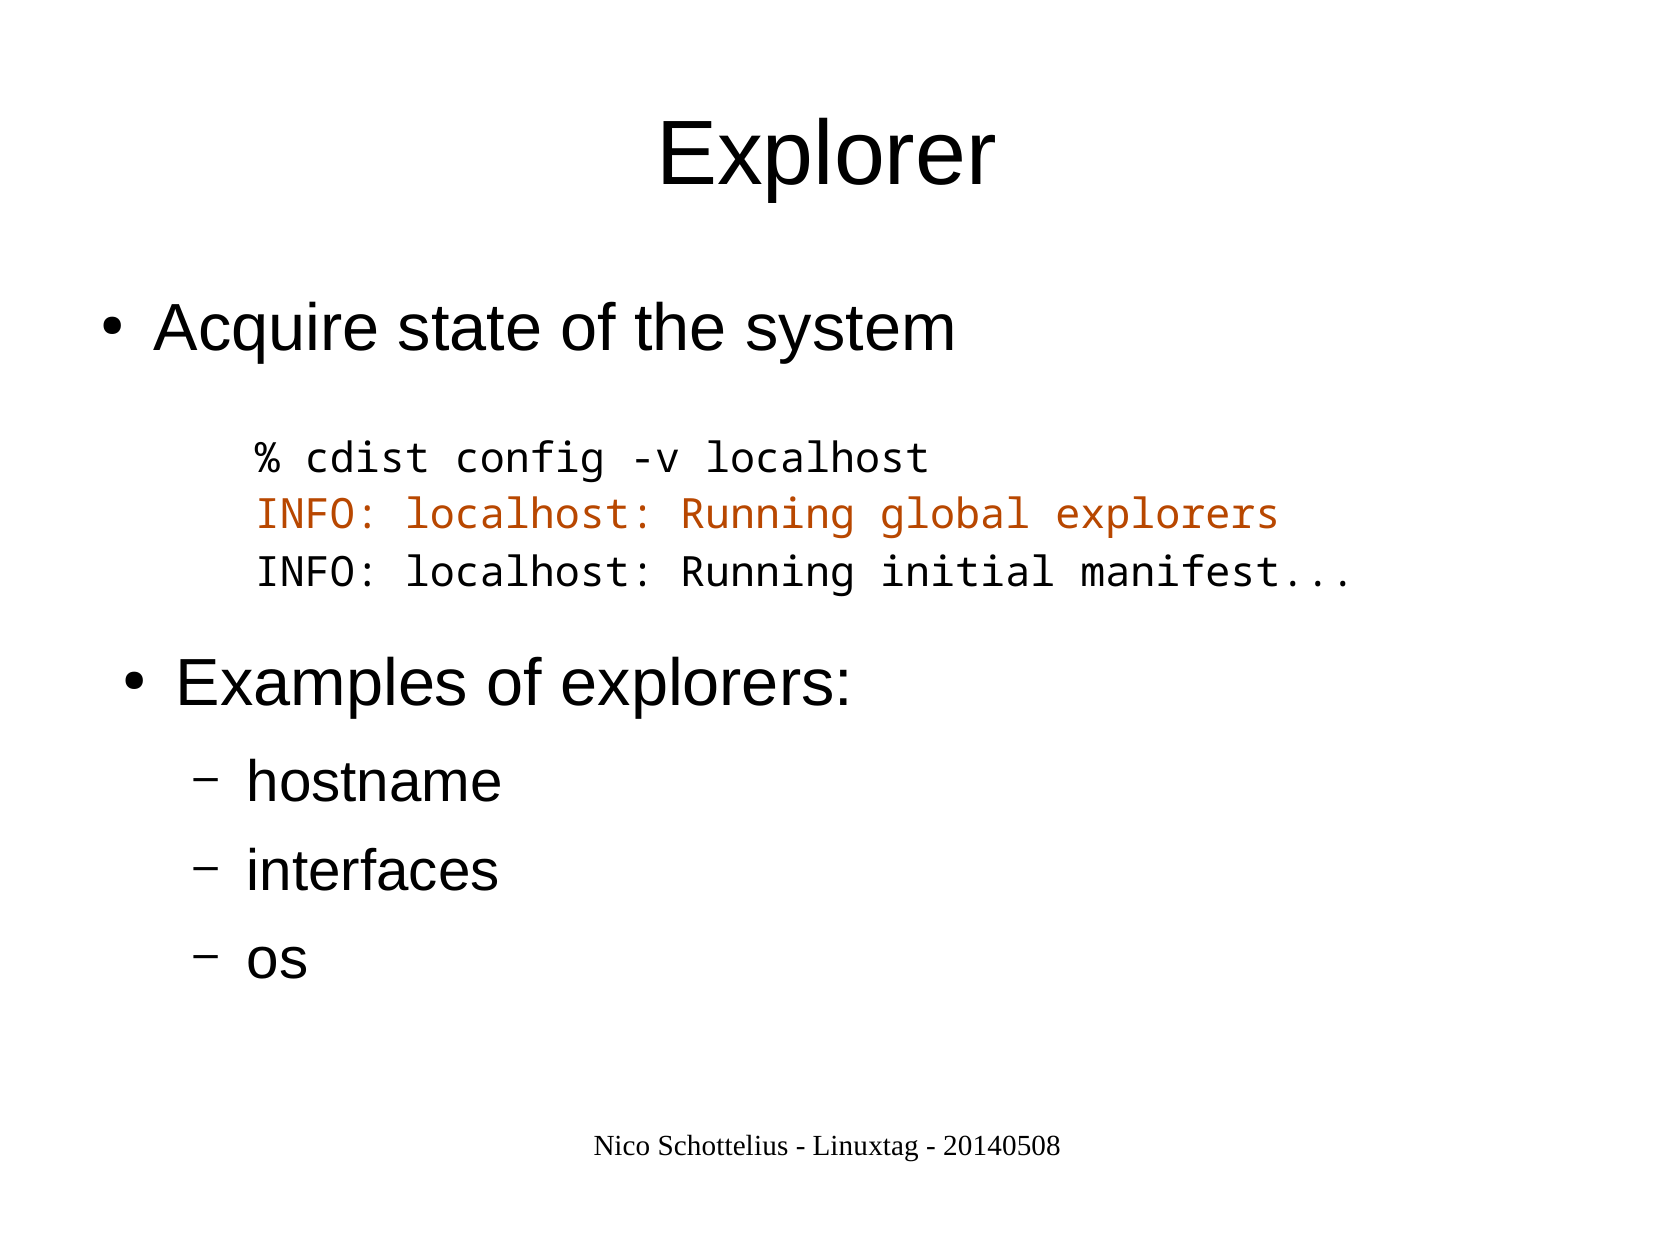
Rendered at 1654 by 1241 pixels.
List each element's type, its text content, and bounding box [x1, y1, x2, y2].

list Acquire state of the system [82, 290, 1538, 405]
list Examples of explorers: hostname interfaces os [104, 644, 1005, 1075]
title Explorer [82, 49, 1571, 257]
text_box % cdist config -v localhost INFO: localhost: Running global explorers INFO: localhost: Running initial manifest... [239, 419, 1470, 651]
